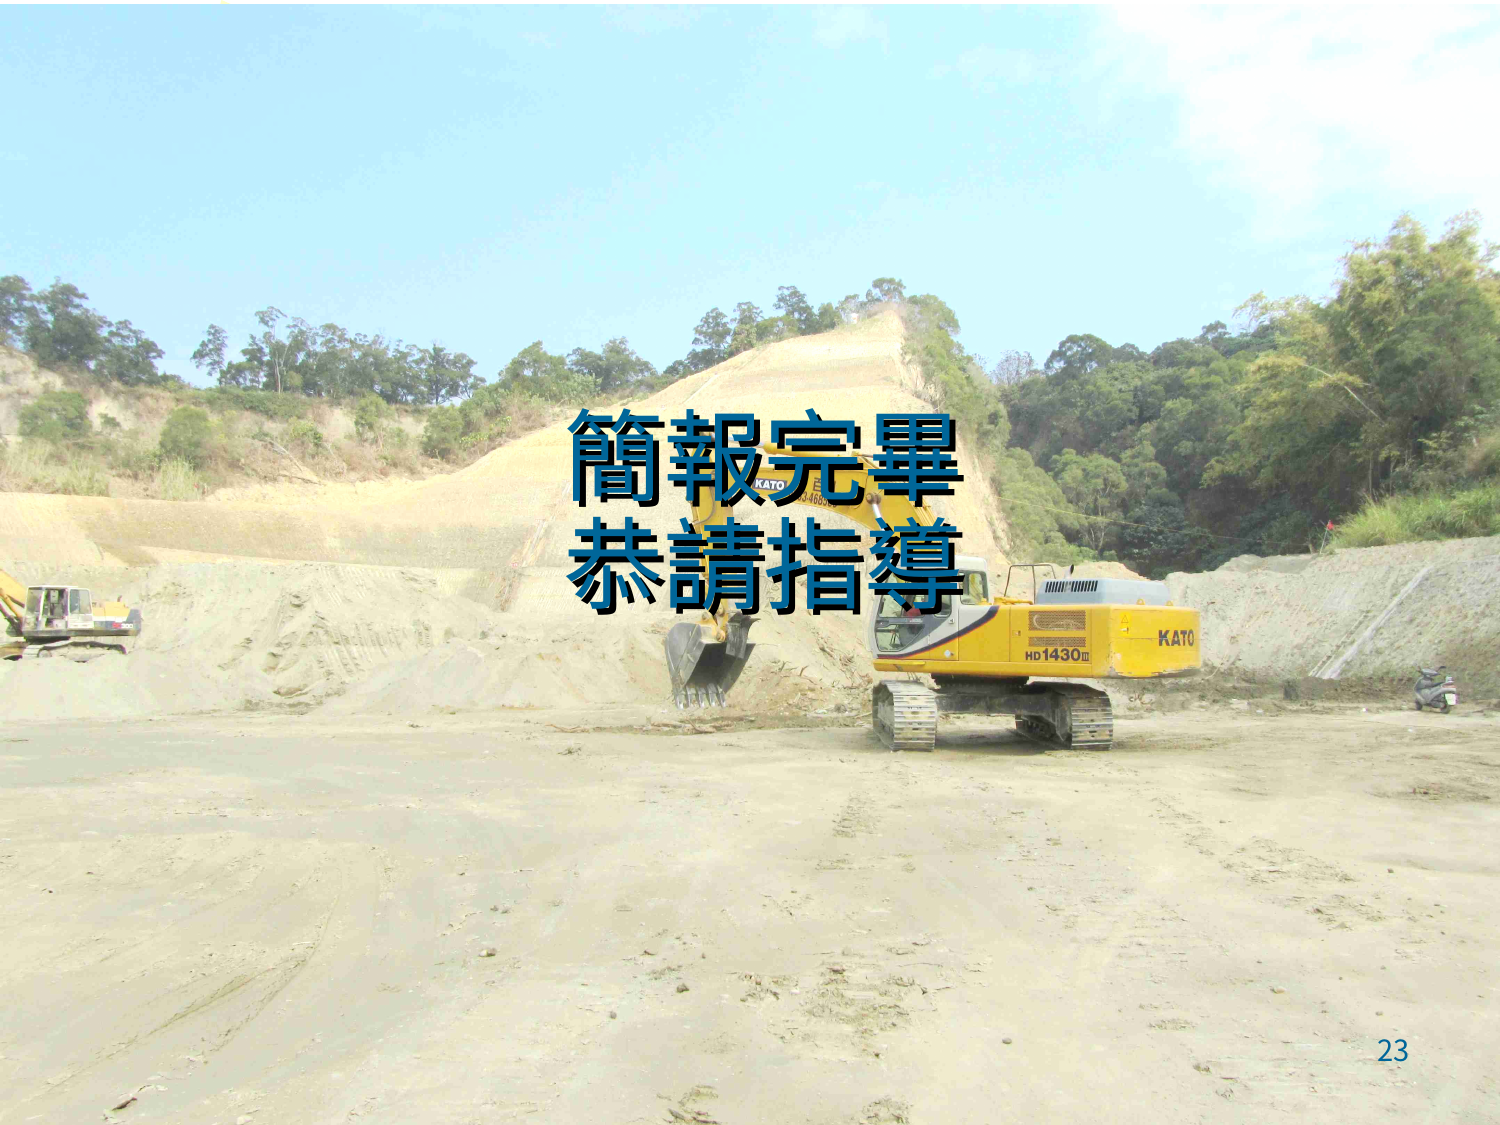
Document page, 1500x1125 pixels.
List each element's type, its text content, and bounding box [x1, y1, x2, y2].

text_box <編號> [1074, 1024, 1426, 1100]
title 簡報完畢 恭請指導 [88, 361, 1439, 669]
picture [0, 4, 1500, 1125]
